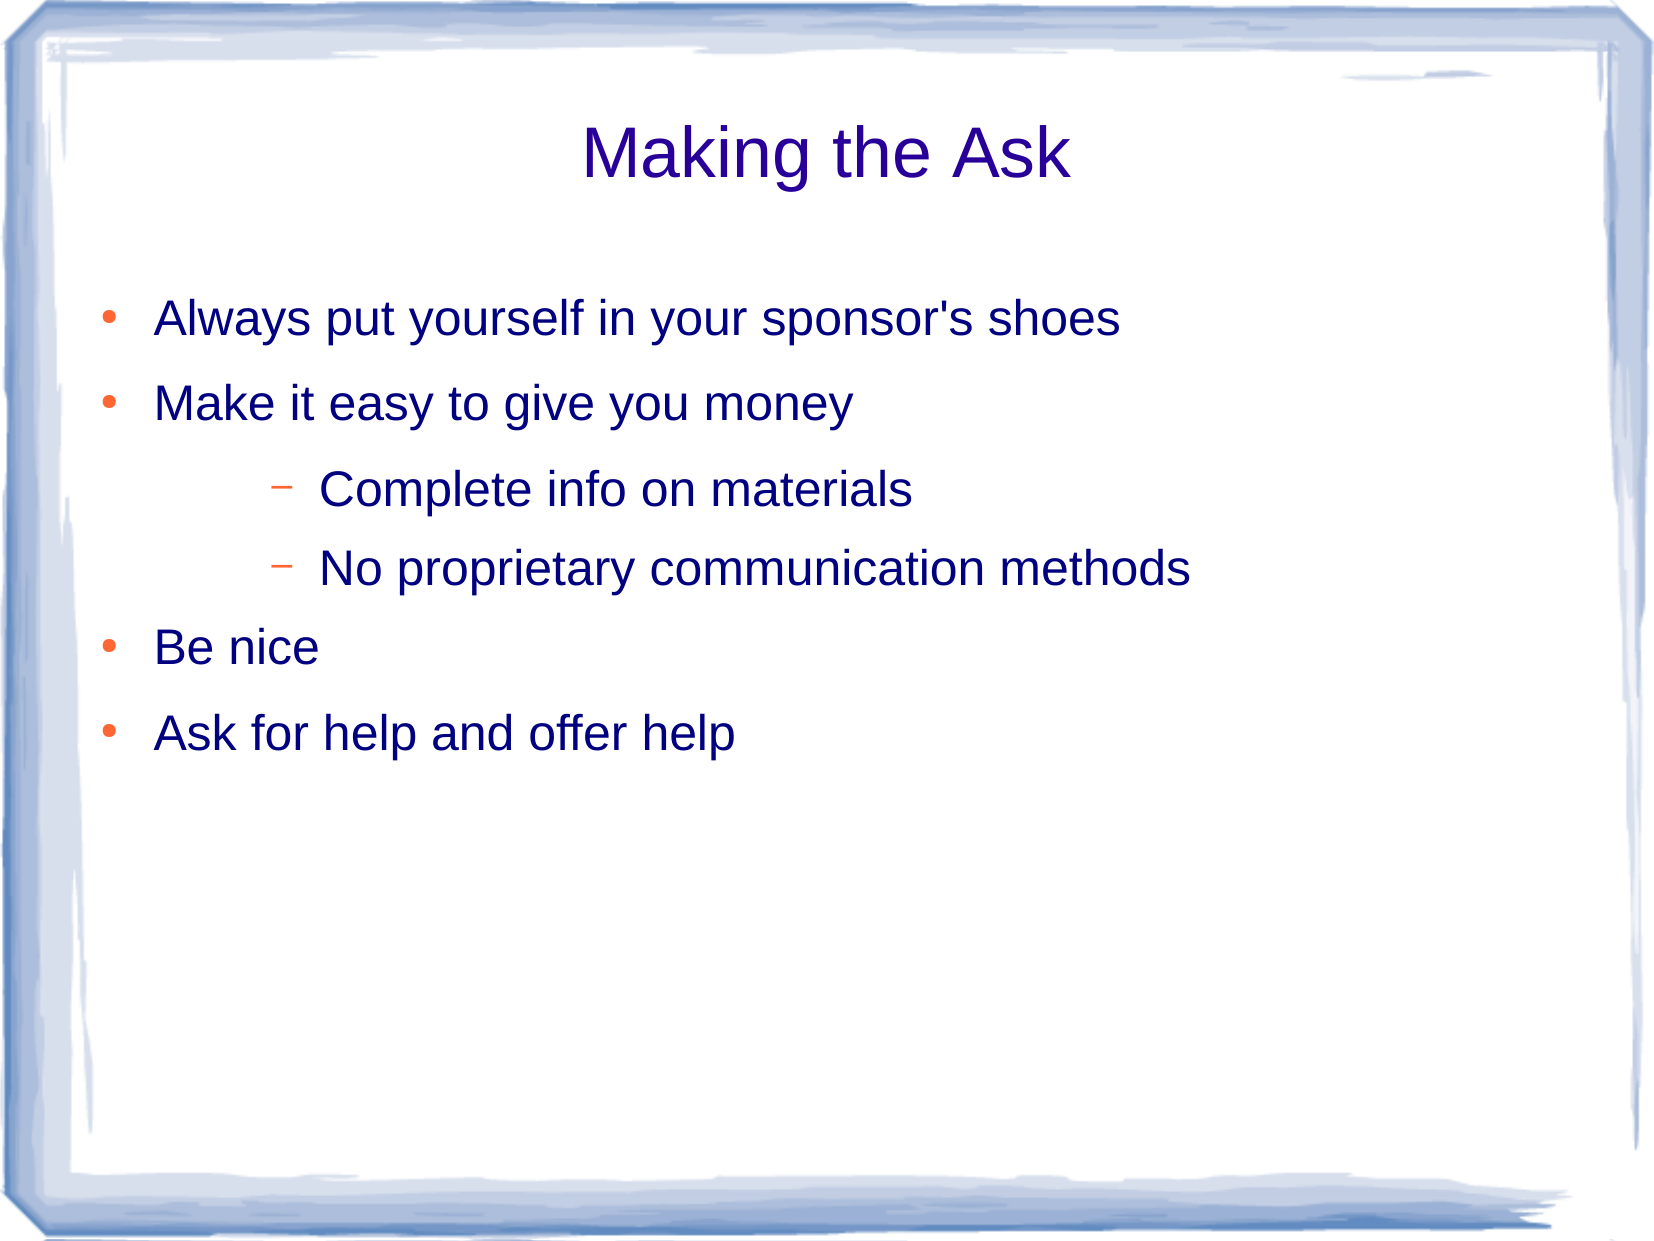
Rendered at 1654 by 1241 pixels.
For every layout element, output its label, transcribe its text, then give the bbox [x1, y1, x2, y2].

picture [0, 0, 1654, 1241]
list Always put yourself in your sponsor's shoes Make it easy to give you money Complete info on materials No proprietary communication methods Be nice Ask for help and offer help [82, 290, 1571, 1109]
title Making the Ask [82, 49, 1571, 257]
